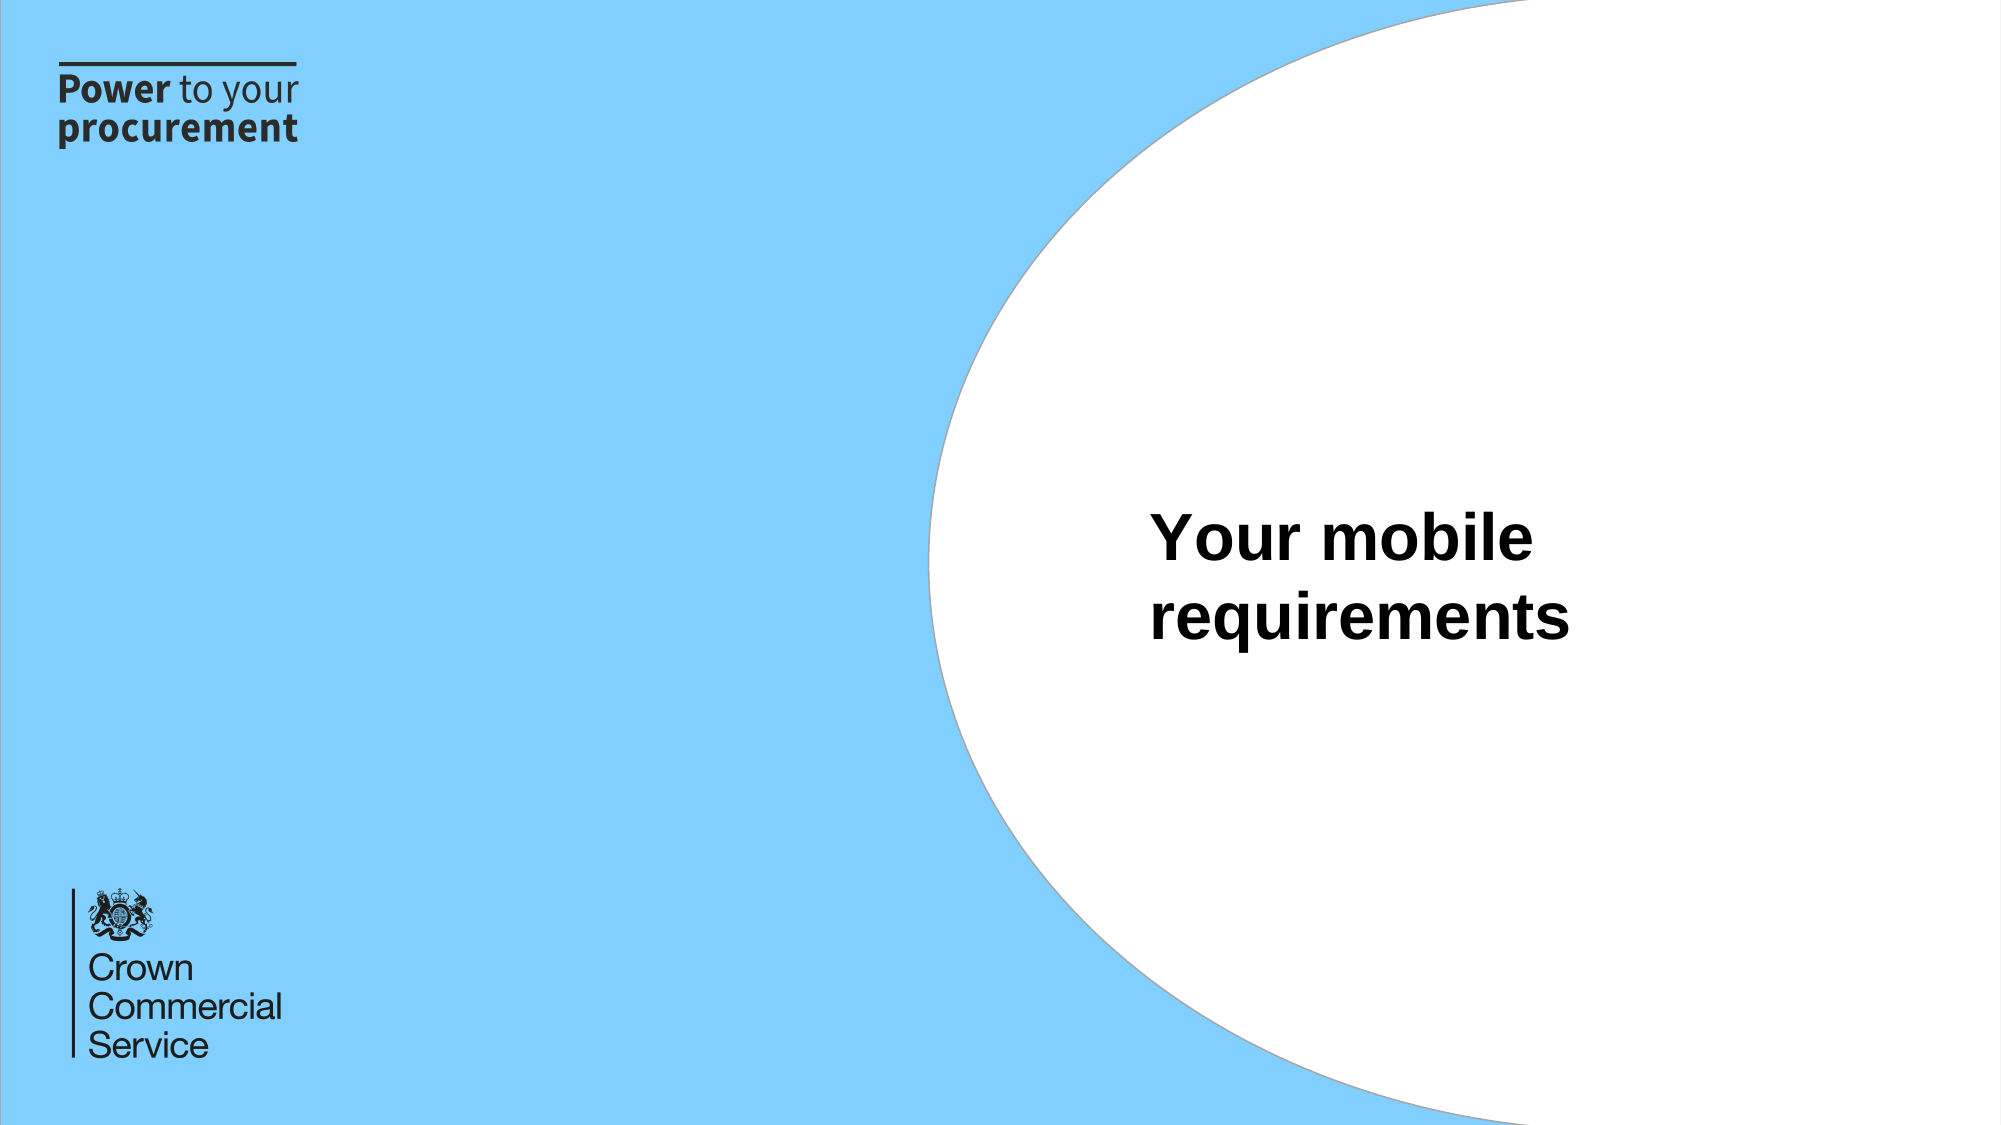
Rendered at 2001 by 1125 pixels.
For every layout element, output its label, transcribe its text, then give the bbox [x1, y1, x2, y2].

text_box [928, 0, 2000, 1125]
title Your mobile requirements [1149, 493, 1667, 632]
